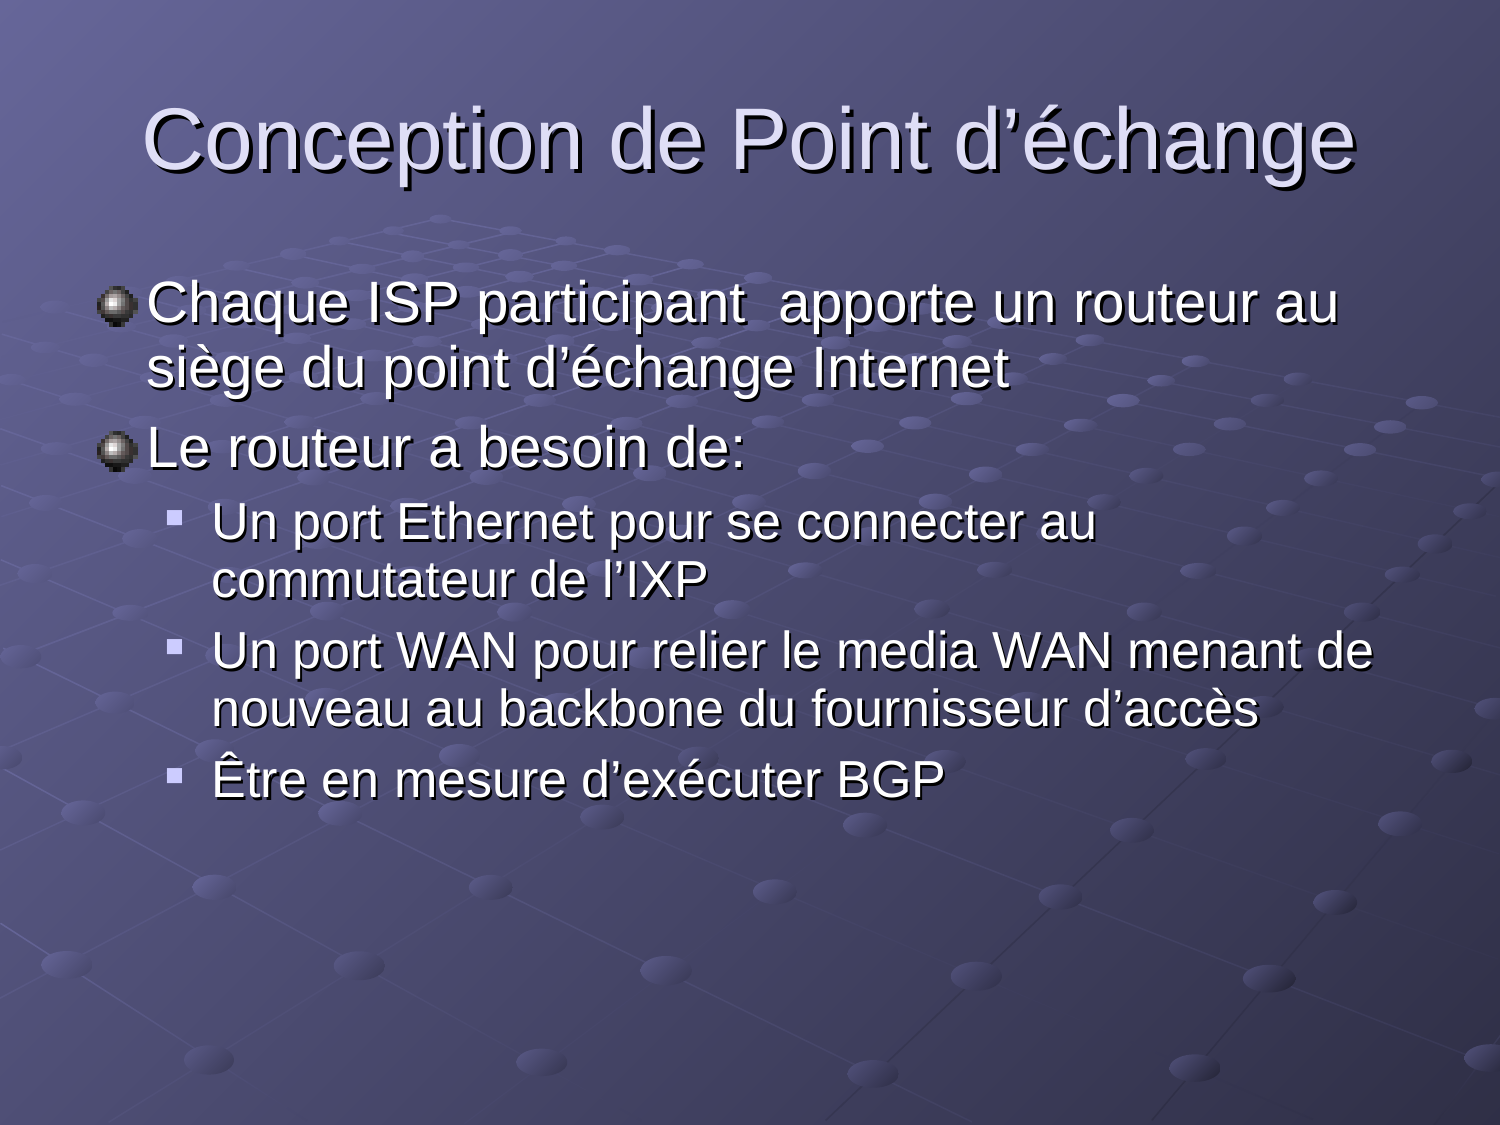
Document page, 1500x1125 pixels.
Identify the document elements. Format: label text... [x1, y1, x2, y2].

title Conception de Point d’échange [75, 45, 1426, 233]
list Chaque ISP participant apporte un routeur au siège du point d’échange Internet Le routeur a besoin de: Un port Ethernet pour se connecter au commutateur de l’IXP Un port WAN pour relier le media WAN menant de nouveau au backbone du fournisseur d’accès Être en mesure d’exécuter BGP [75, 262, 1426, 1007]
